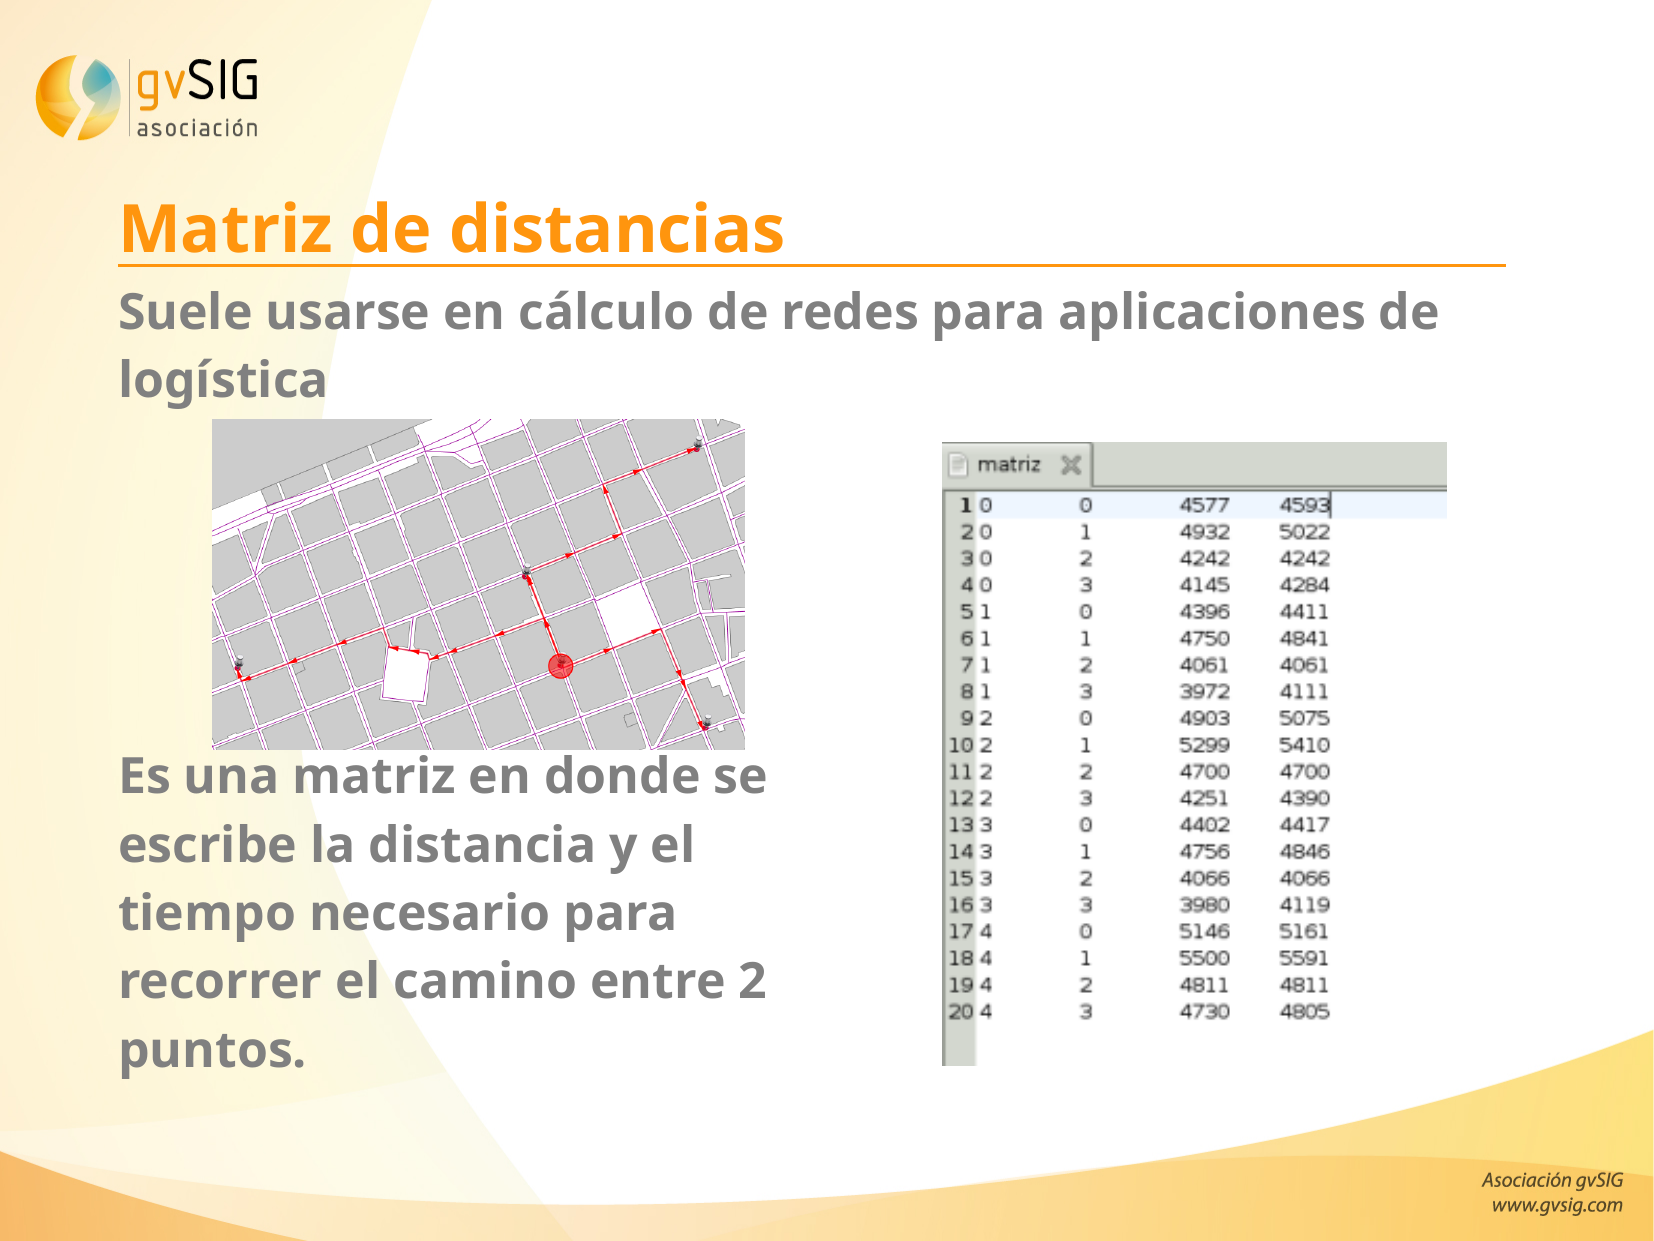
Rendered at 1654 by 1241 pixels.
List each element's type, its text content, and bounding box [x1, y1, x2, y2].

title Suele usarse en cálculo de redes para aplicaciones de logística [118, 285, 1536, 403]
picture [0, 0, 1654, 1241]
title Matriz de distancias [118, 177, 1607, 276]
title Es una matriz en donde se escribe la distancia y el tiempo necesario para recorrer el camino entre 2 puntos. [118, 765, 798, 1057]
